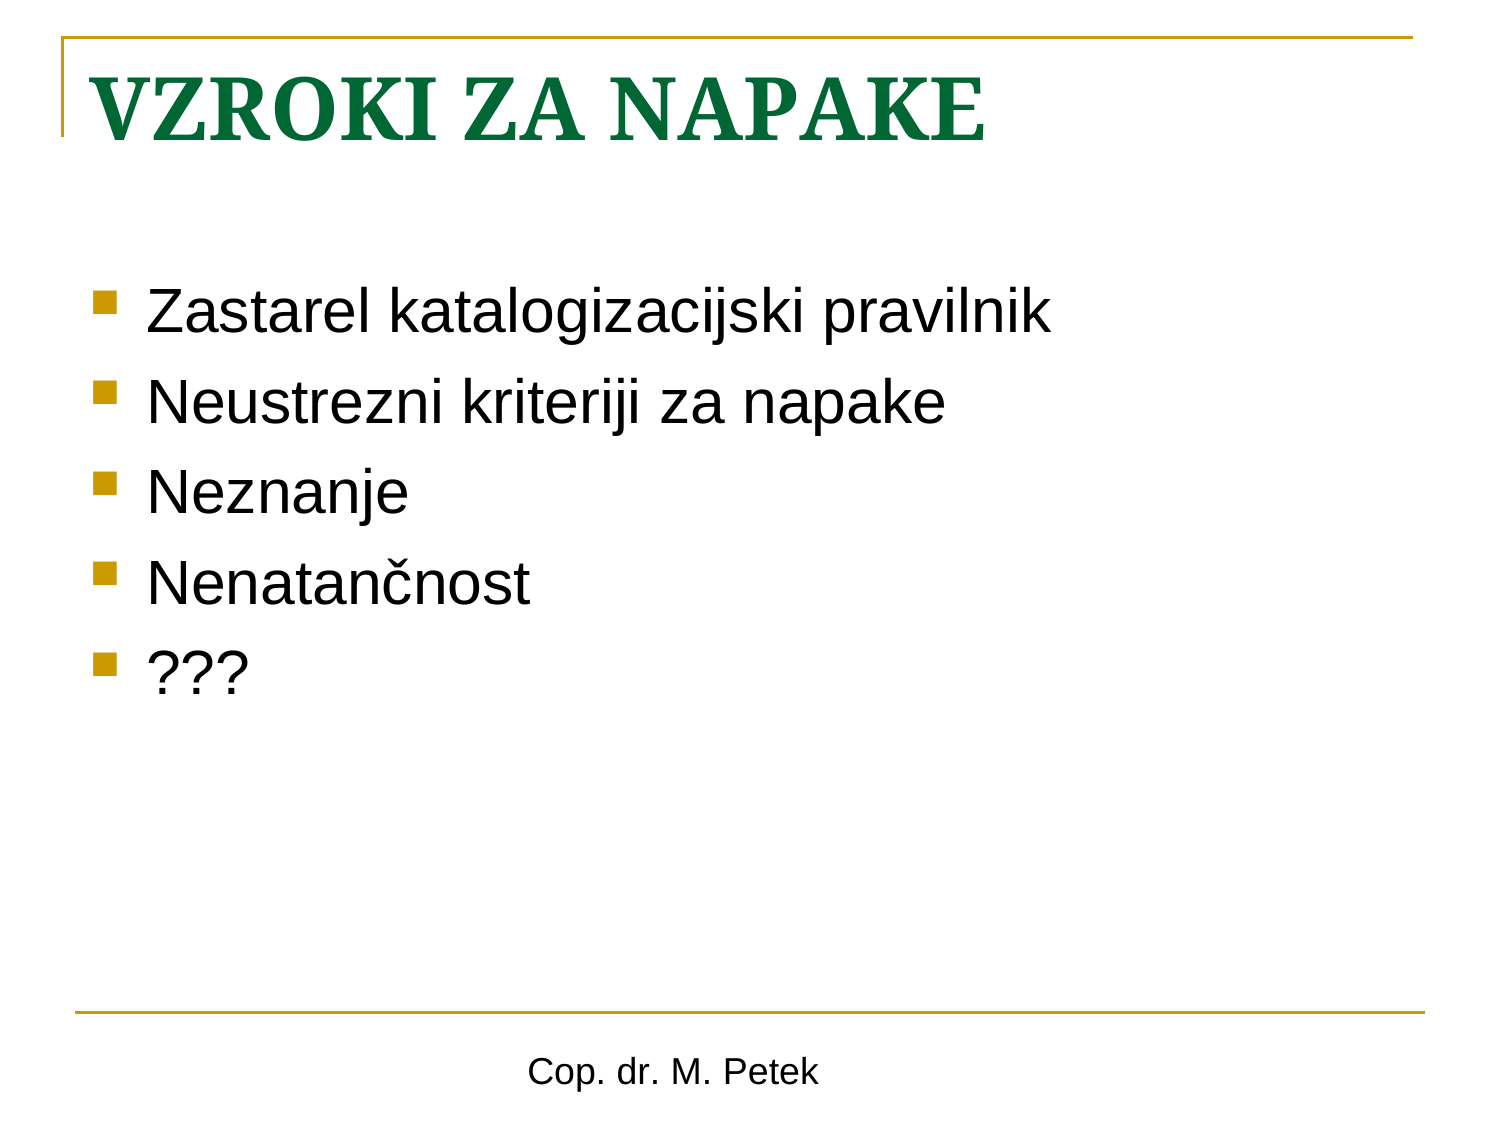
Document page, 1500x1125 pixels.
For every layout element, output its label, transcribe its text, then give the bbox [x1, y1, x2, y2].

title VZROKI ZA NAPAKE [75, 45, 1426, 233]
list Zastarel katalogizacijski pravilnik Neustrezni kriteriji za napake Neznanje Nenatančnost ??? [75, 262, 1426, 1006]
